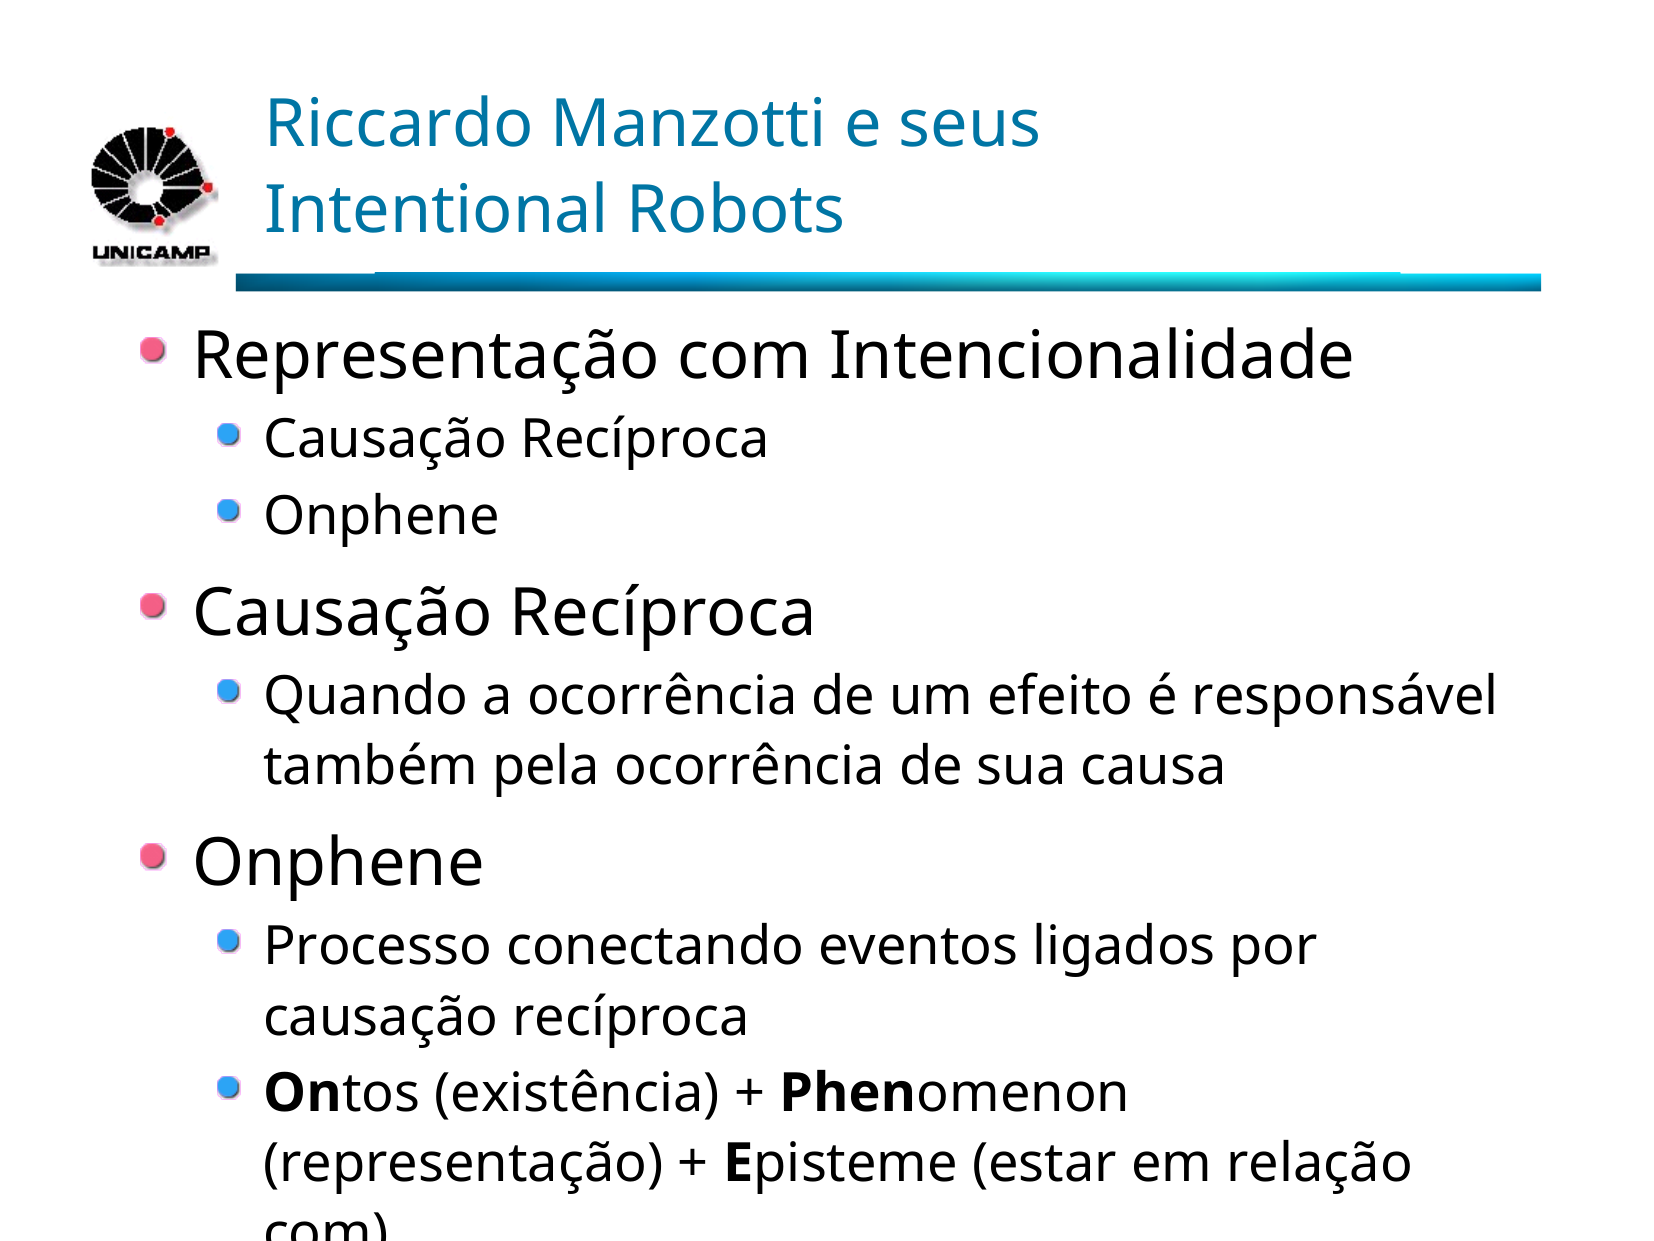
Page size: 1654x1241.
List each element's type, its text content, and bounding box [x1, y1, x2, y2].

picture [125, 272, 1654, 295]
list Representação com Intencionalidade Causação Recíproca Onphene Causação Recíproca Quando a ocorrência de um efeito é responsável também pela ocorrência de sua causa Onphene Processo conectando eventos ligados por causação recíproca Ontos (existência) + Phenomenon (representação) + Episteme (estar em relação com) [121, 309, 1534, 1182]
title Riccardo Manzotti e seus Intentional Robots [264, 42, 1534, 250]
